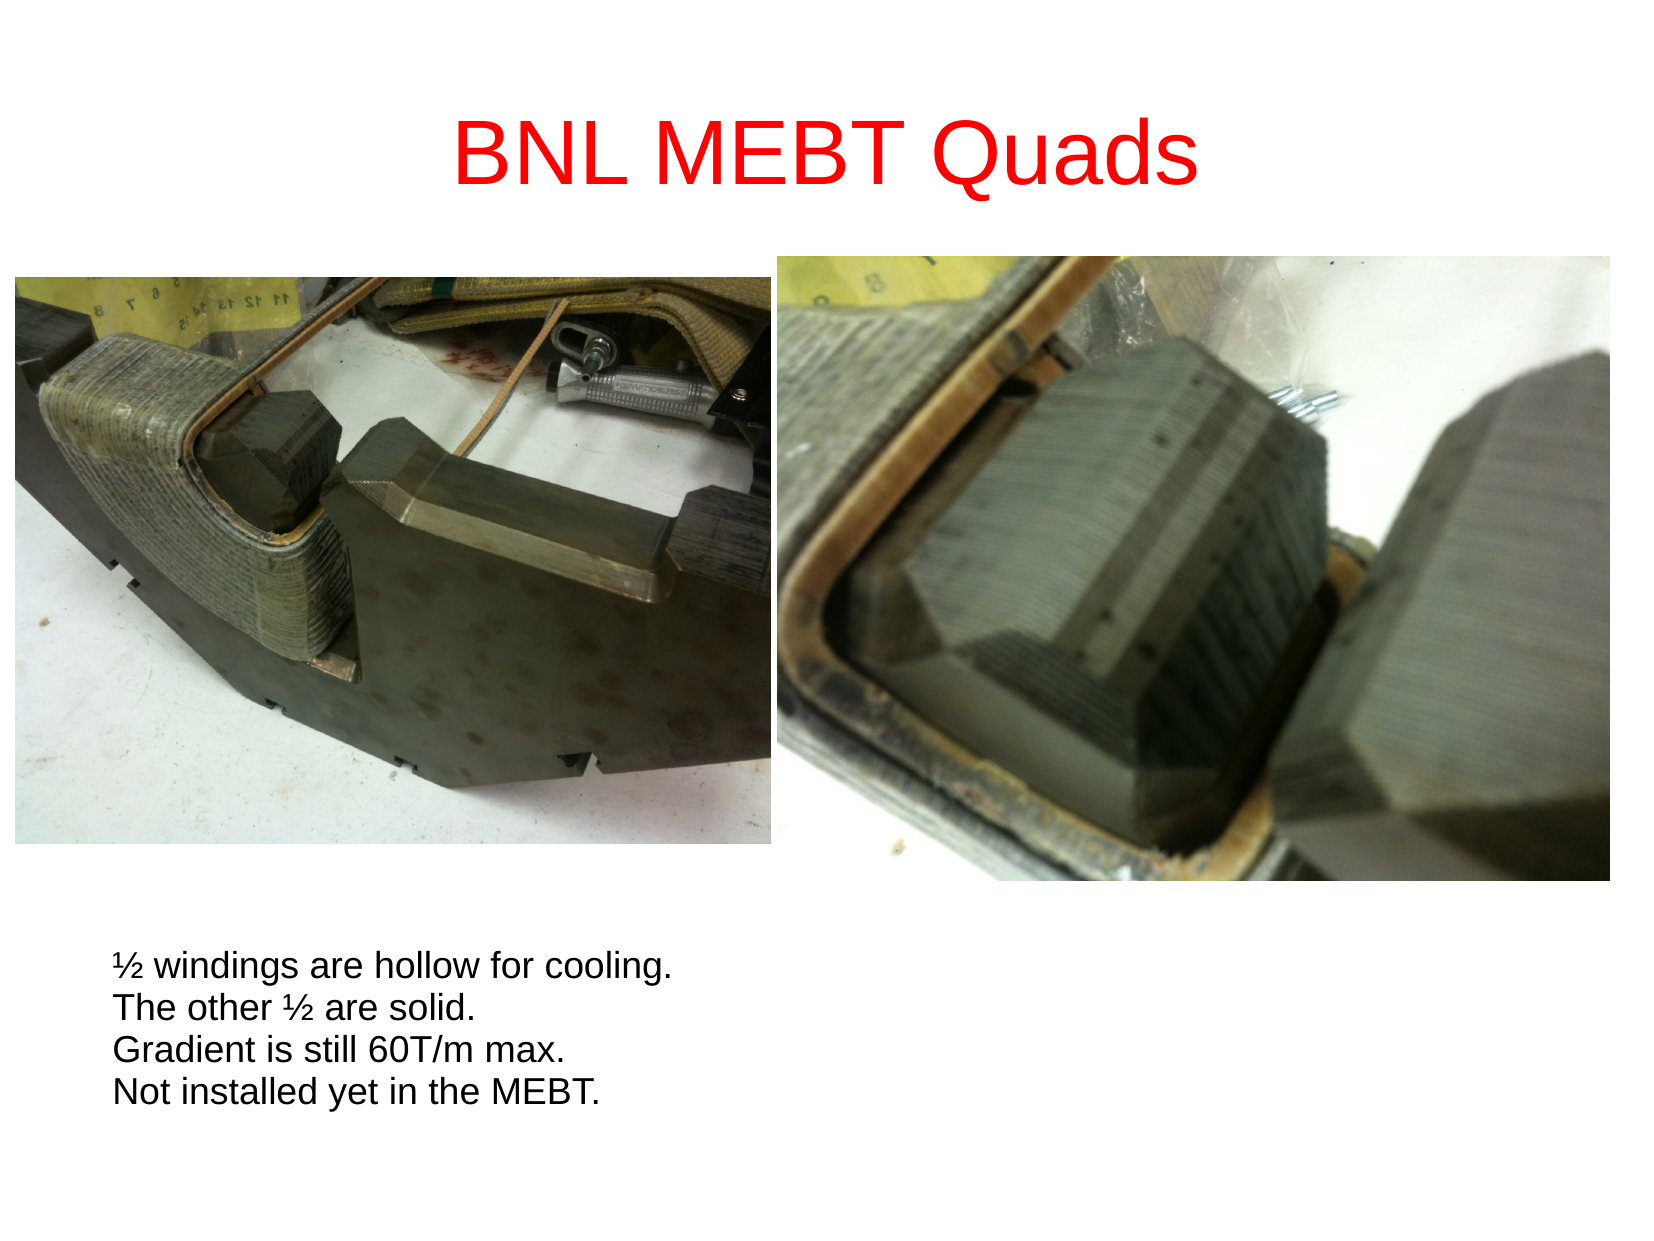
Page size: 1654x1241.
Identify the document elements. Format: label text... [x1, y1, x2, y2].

picture [777, 256, 1610, 881]
picture [15, 277, 771, 844]
text_box ½ windings are hollow for cooling. The other ½ are solid. Gradient is still 60T/m max. Not installed yet in the MEBT. [97, 937, 923, 1121]
title BNL MEBT Quads [82, 56, 1571, 250]
